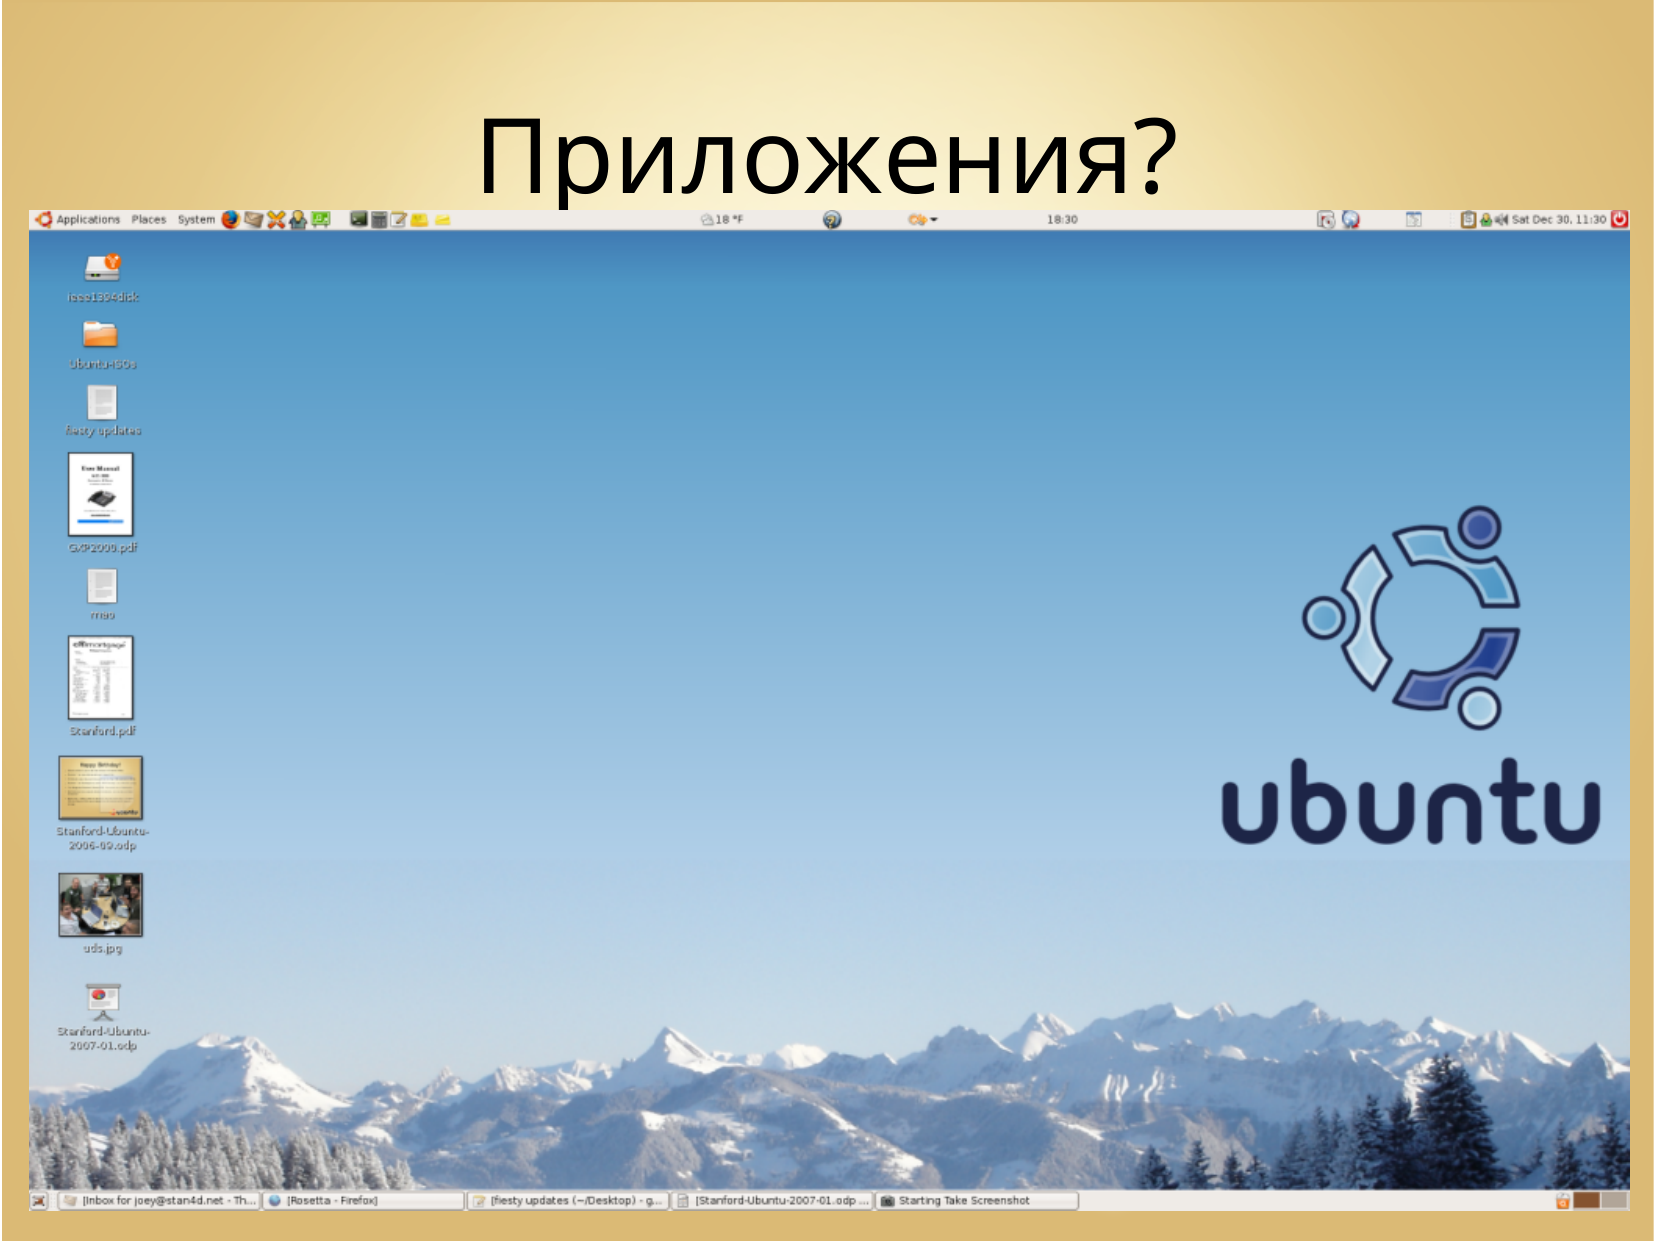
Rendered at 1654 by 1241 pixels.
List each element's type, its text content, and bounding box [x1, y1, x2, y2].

title Приложения? [82, 49, 1571, 210]
picture [2, 0, 1654, 1241]
